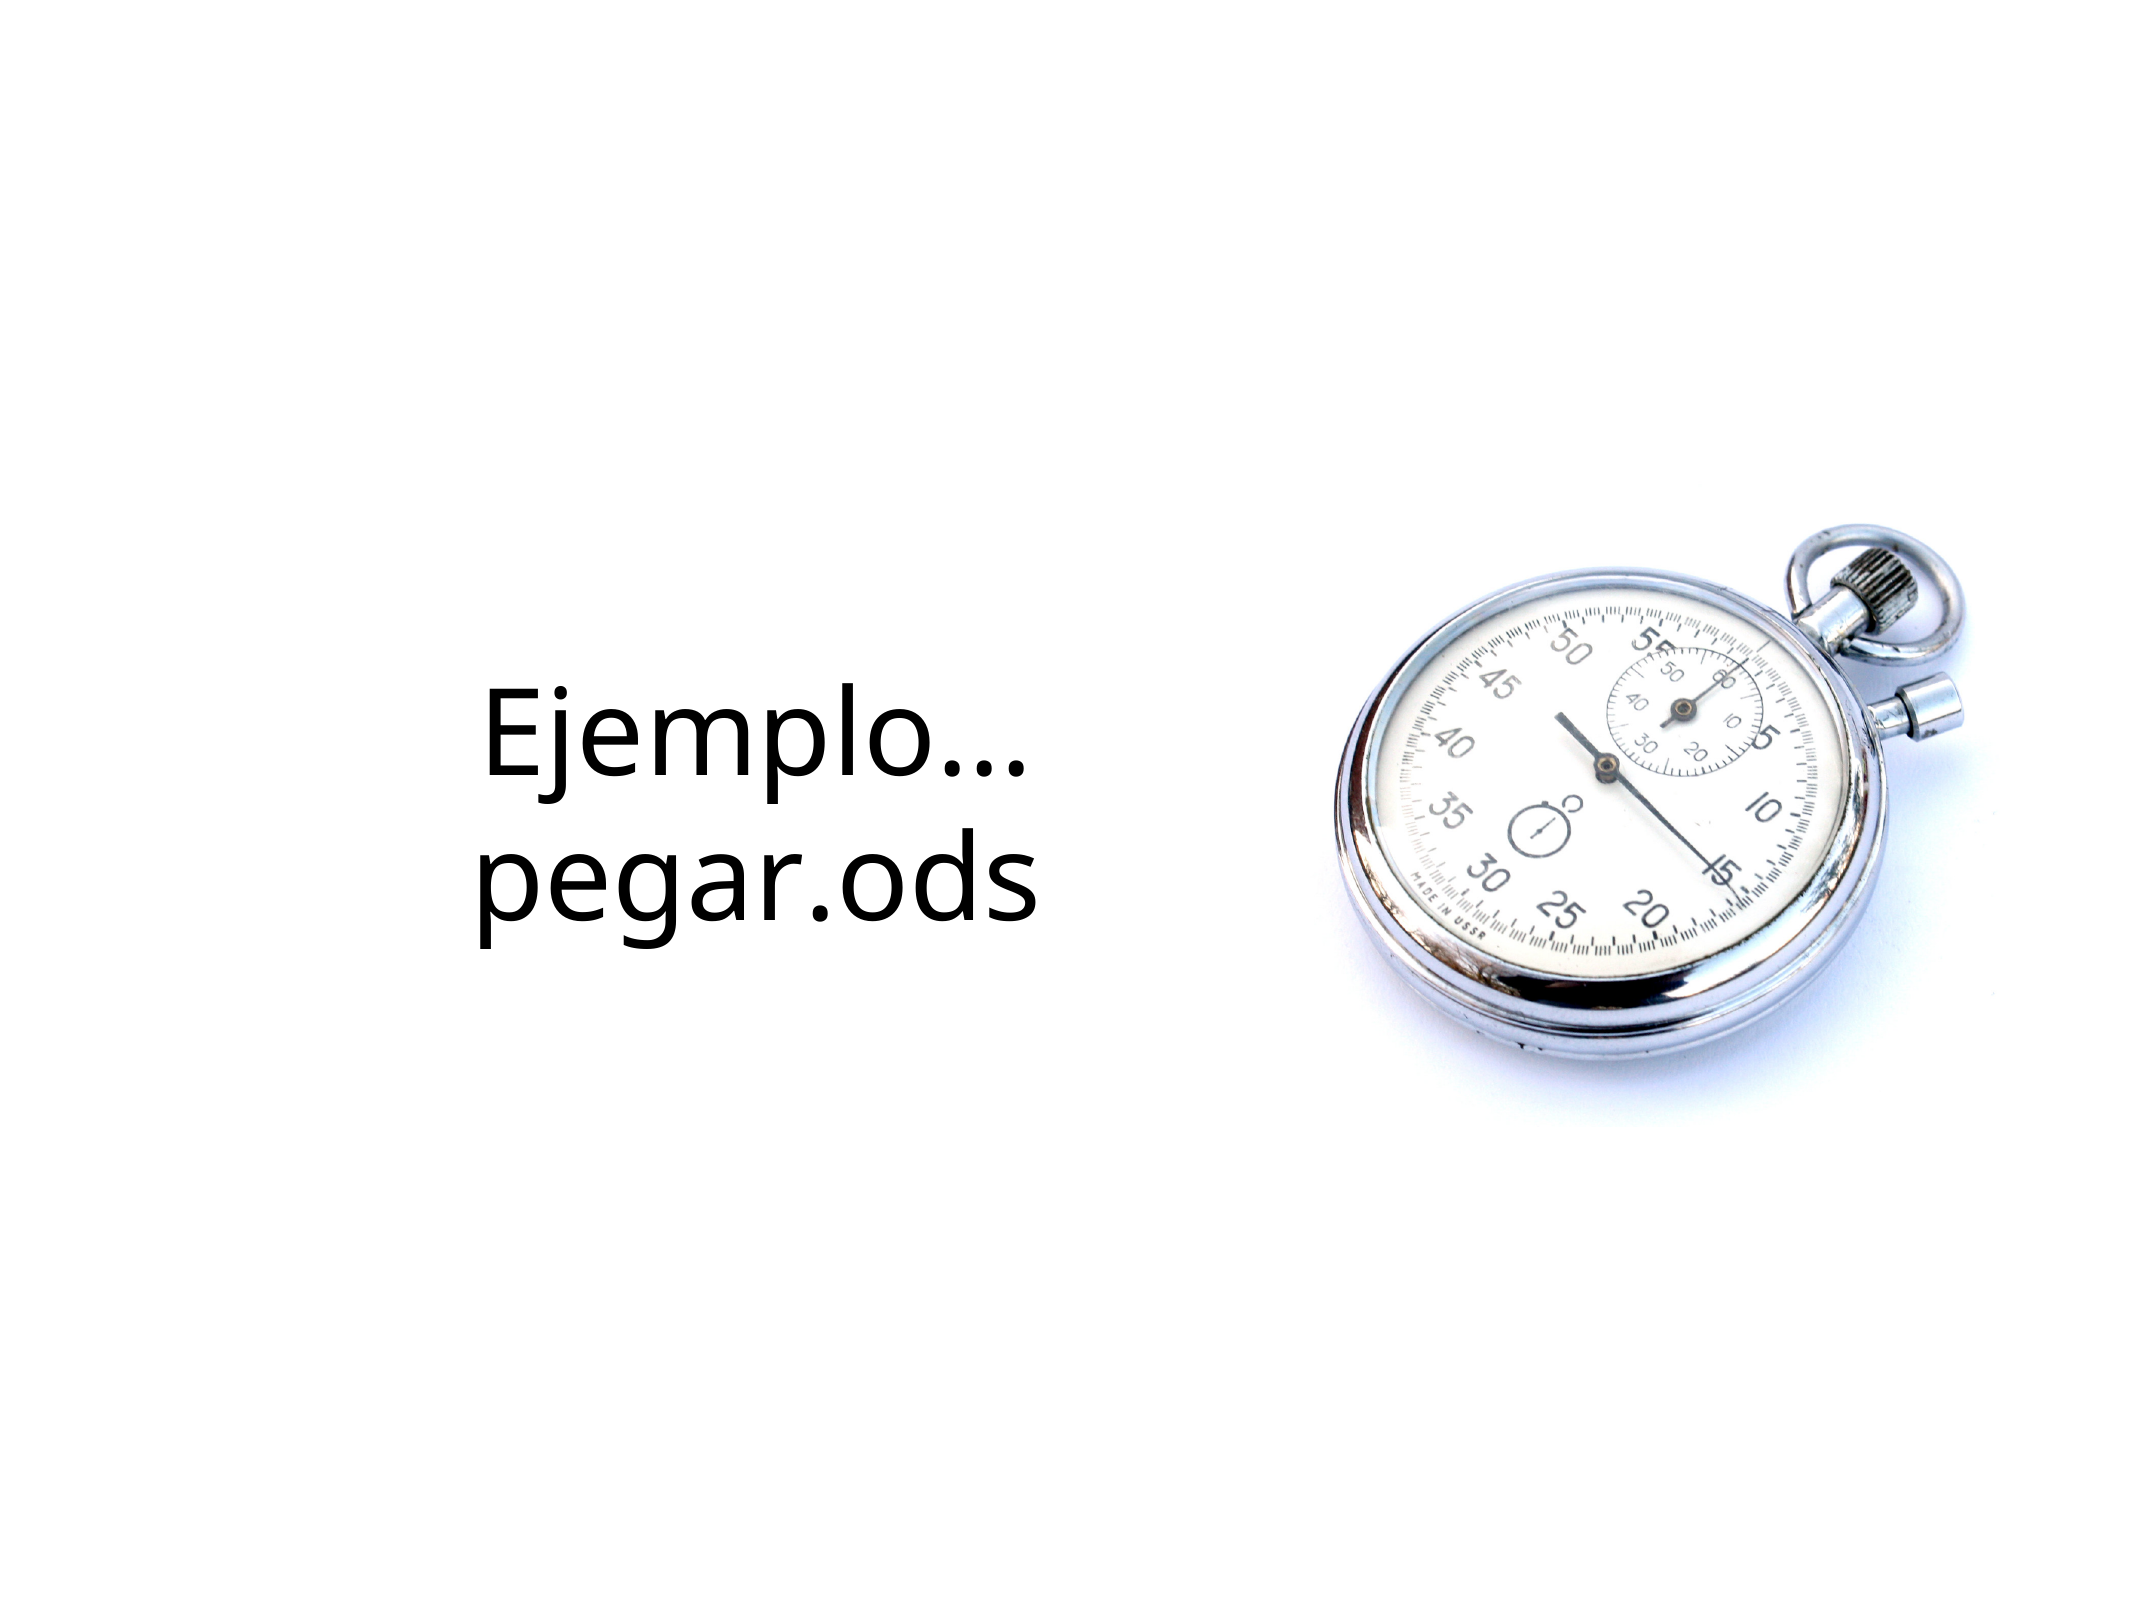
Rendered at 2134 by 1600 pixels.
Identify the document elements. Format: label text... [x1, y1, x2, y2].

title Ejemplo... pegar.ods [208, 529, 1269, 1071]
picture [1269, 473, 2034, 1127]
